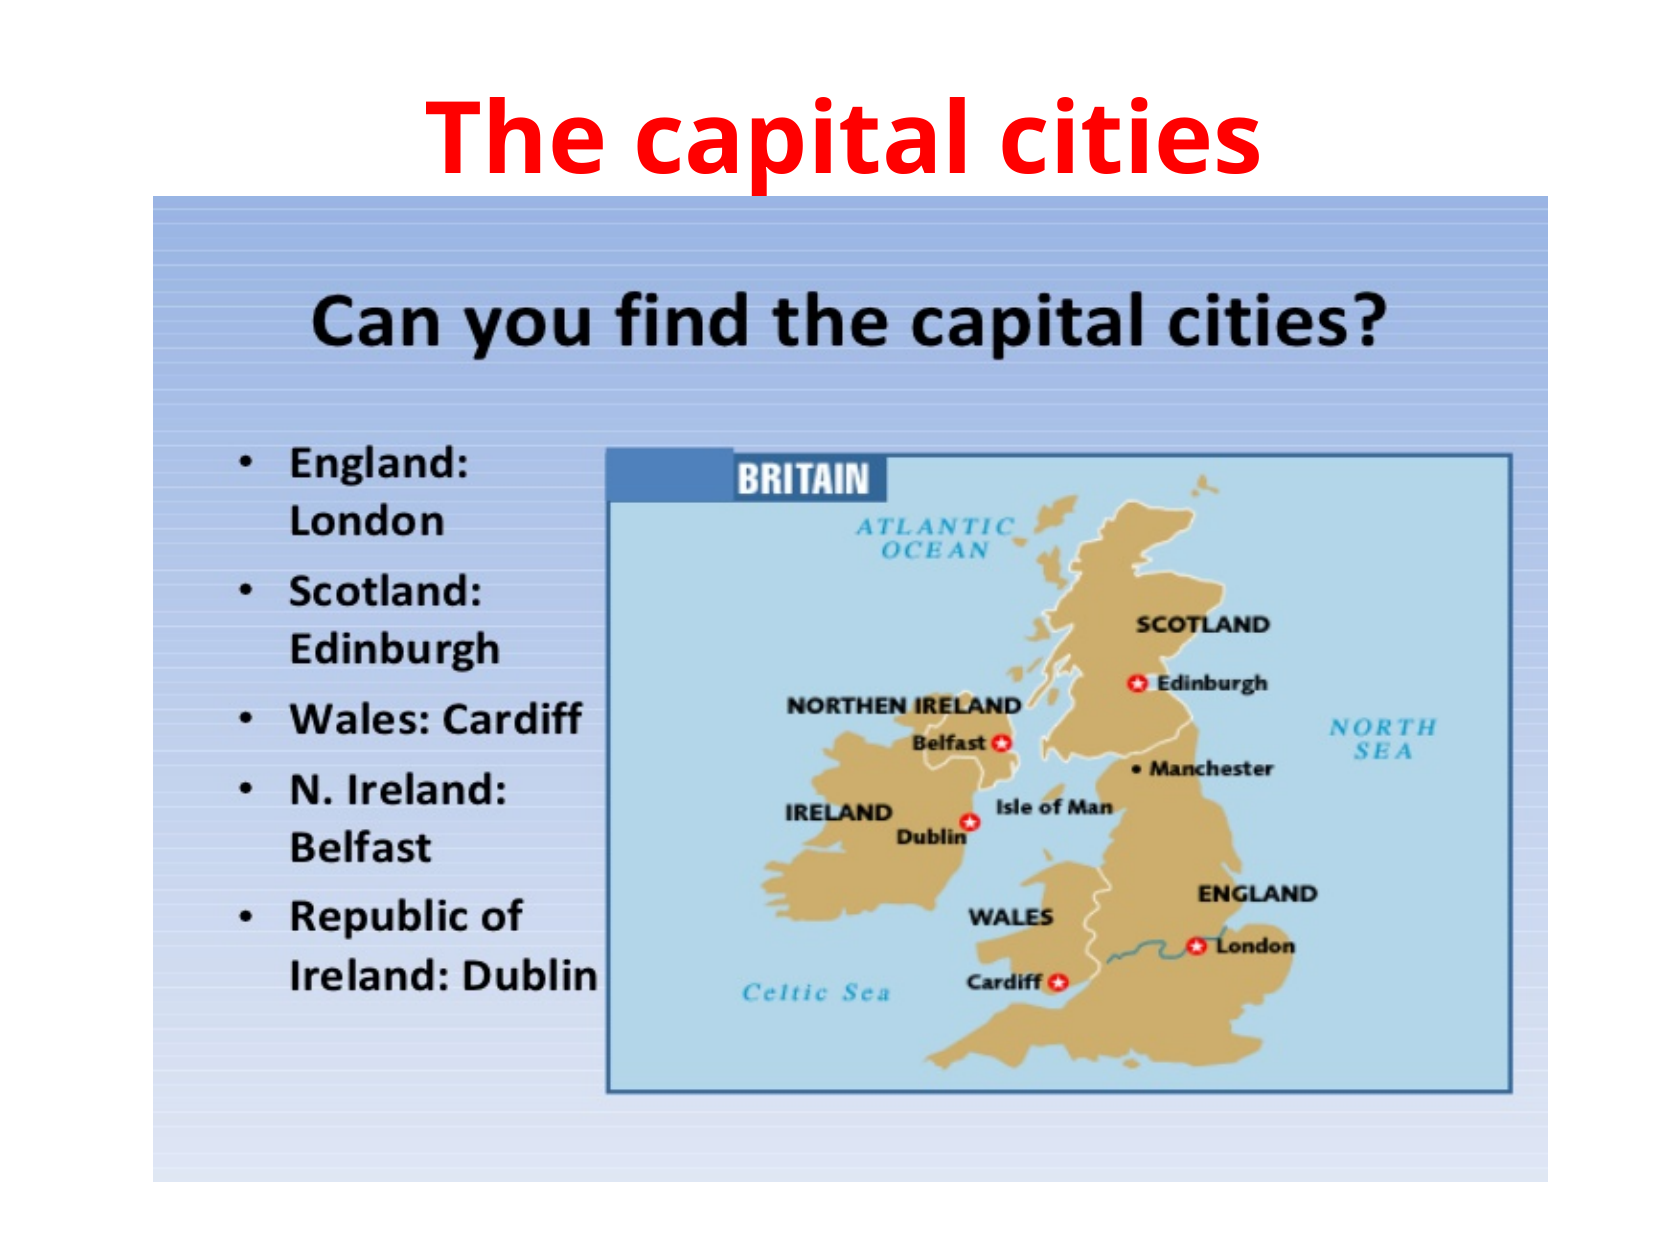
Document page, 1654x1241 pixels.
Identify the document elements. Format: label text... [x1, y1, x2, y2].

picture [153, 196, 1548, 1182]
title The capital cities [118, 35, 1571, 235]
